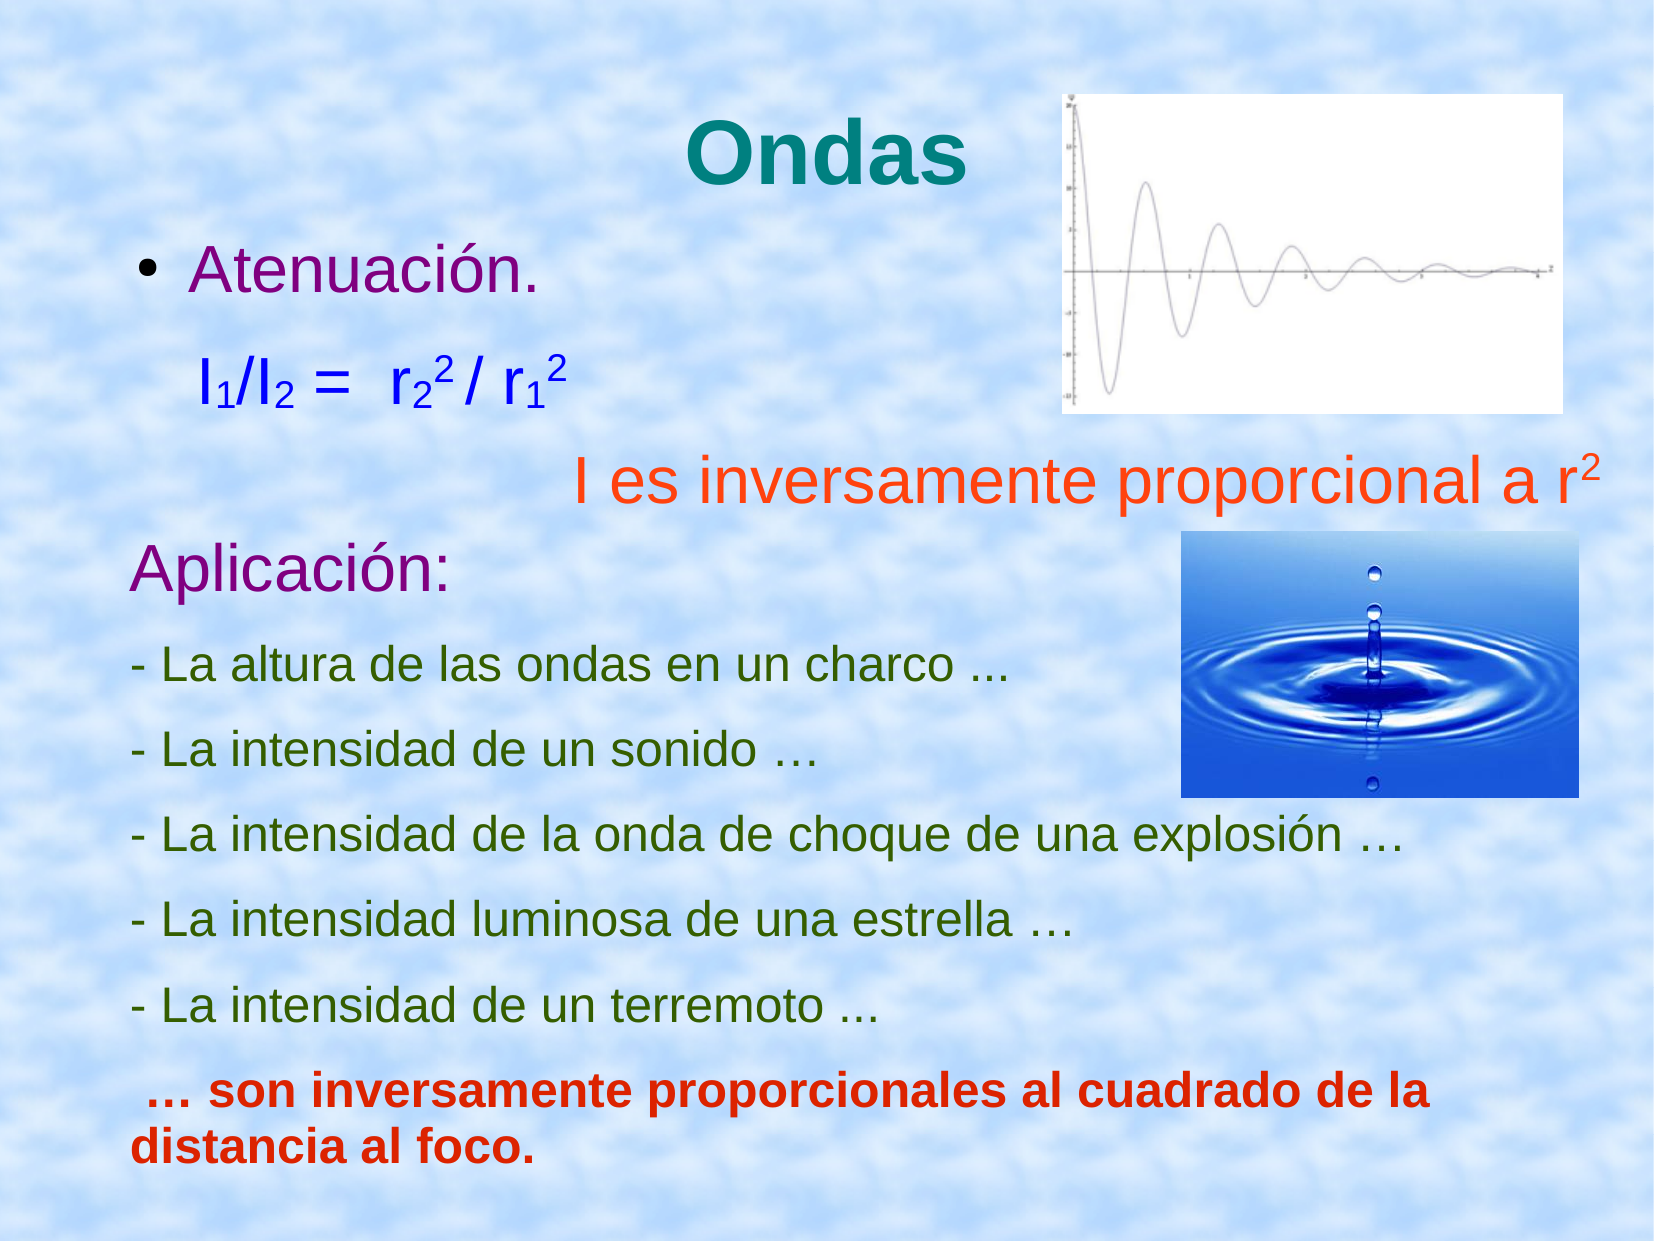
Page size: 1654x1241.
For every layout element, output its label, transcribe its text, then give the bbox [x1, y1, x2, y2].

picture [1062, 94, 1563, 414]
list Atenuación. [118, 231, 1565, 531]
text_box I1/I2 = r22 / r12 [125, 343, 650, 443]
text_box Aplicación: - La altura de las ondas en un charco ... - La intensidad de un sonido … - La intensidad de la onda de choque de una explosión … - La intensidad luminosa de una estrella … - La intensidad de un terremoto ... … son inversamente proporcionales al cuadrado de la distancia al foco. [59, 531, 1625, 1178]
text_box I es inversamente proporcional a r2 [501, 442, 1654, 521]
title Ondas [82, 49, 1571, 257]
picture [0, 0, 1654, 1241]
